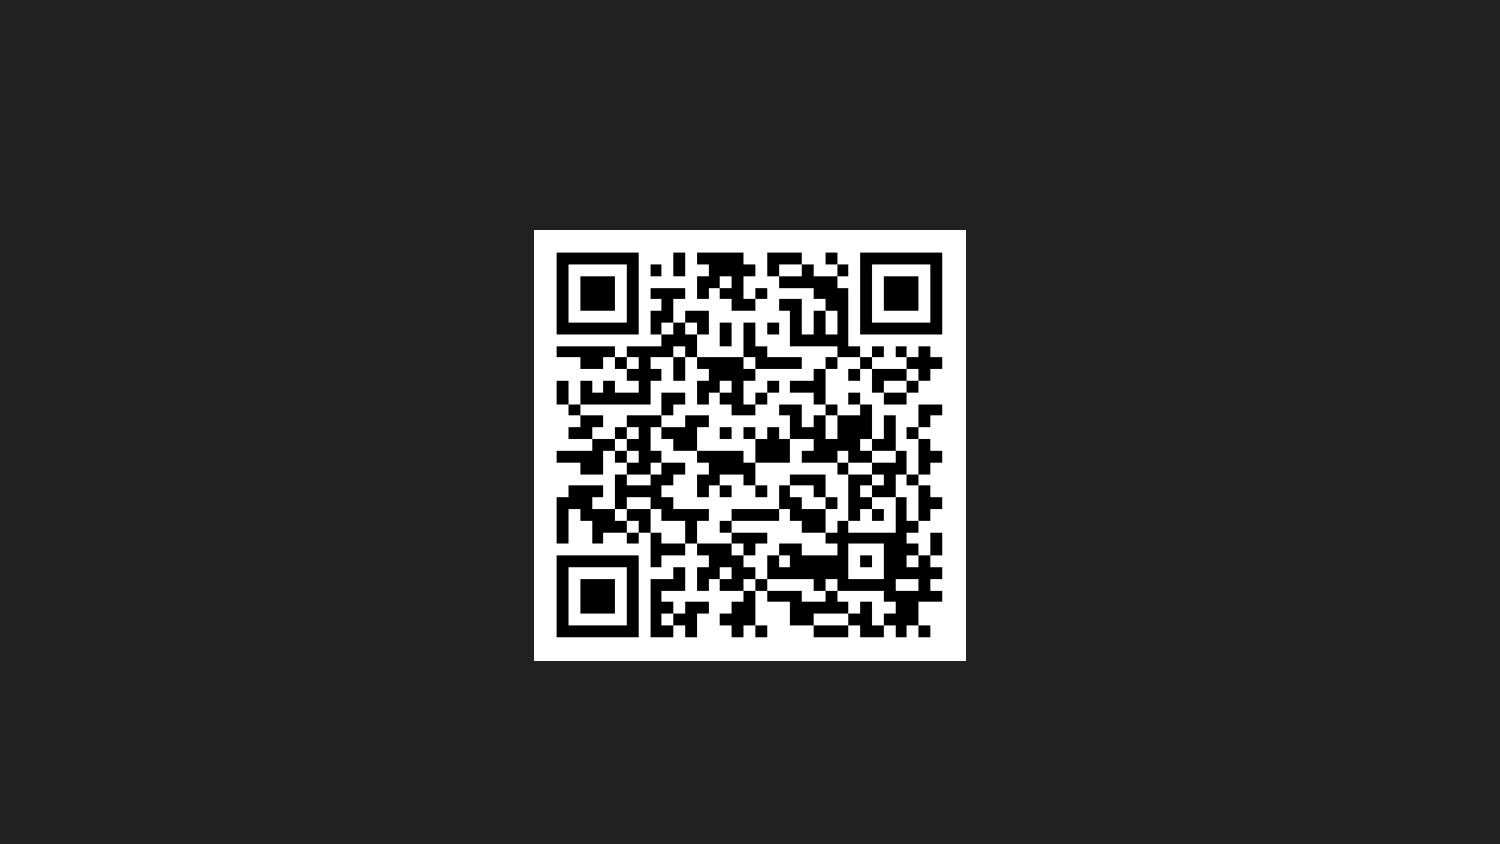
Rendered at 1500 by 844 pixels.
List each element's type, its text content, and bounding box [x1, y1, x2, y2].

title Demo!! westnordost.github.io/osm-legal-default-speeds/ [51, 72, 1449, 755]
picture [534, 230, 966, 661]
